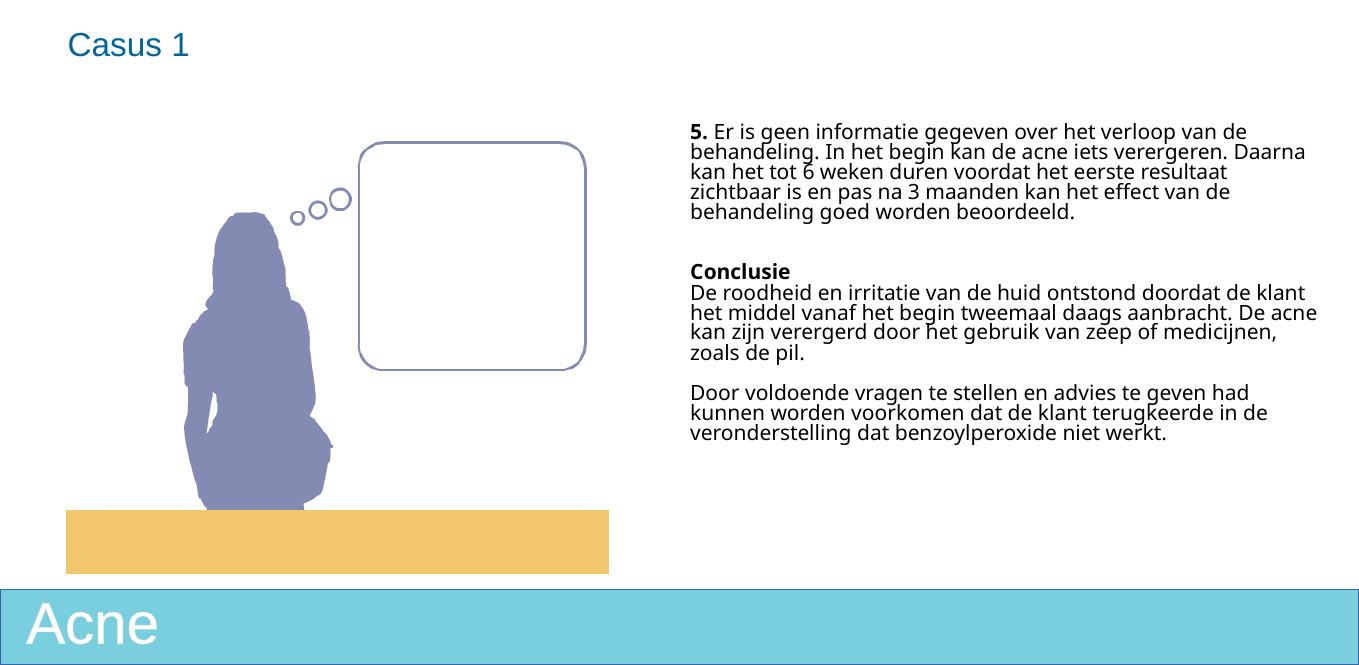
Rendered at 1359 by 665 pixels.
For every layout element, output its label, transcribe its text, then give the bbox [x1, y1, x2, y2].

text_box [0, 589, 1359, 665]
text_box 5. Er is geen informatie gegeven over het verloop van de behandeling. In het begin kan de acne iets verergeren. Daarna kan het tot 6 weken duren voordat het eerste resultaat zichtbaar is en pas na 3 maanden kan het effect van de behandeling goed worden beoordeeld. Conclusie De roodheid en irritatie van de huid ontstond doordat de klant het middel vanaf het begin tweemaal daags aanbracht. De acne kan zijn verergerd door het gebruik van zeep of medicijnen, zoals de pil. Door voldoende vragen te stellen en advies te geven had kunnen worden voorkomen dat de klant terugkeerde in de veronderstelling dat benzoylperoxide niet werkt. [675, 115, 1336, 589]
title Acne [26, 590, 448, 665]
title Casus 1 [67, 26, 1291, 101]
picture [66, 118, 609, 574]
